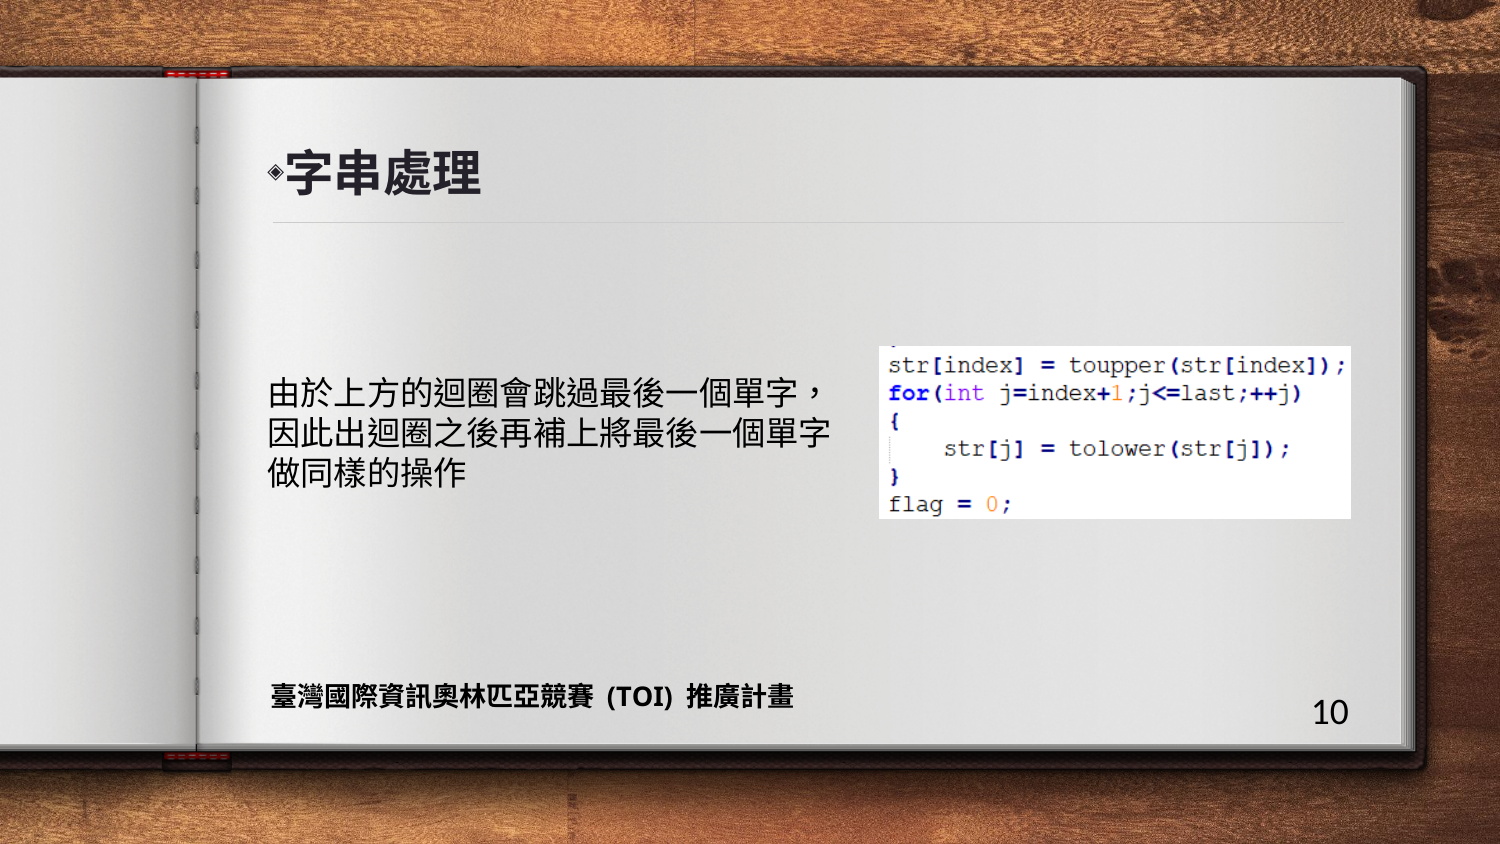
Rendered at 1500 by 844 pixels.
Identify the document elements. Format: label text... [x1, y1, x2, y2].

text_box 由於上方的迴圈會跳過最後一個單字，因此出迴圈之後再補上將最後一個單字做同樣的操作 [252, 364, 850, 501]
picture [879, 346, 1351, 519]
list 字串處理 [252, 126, 1194, 216]
text_box 9 [1295, 672, 1386, 737]
